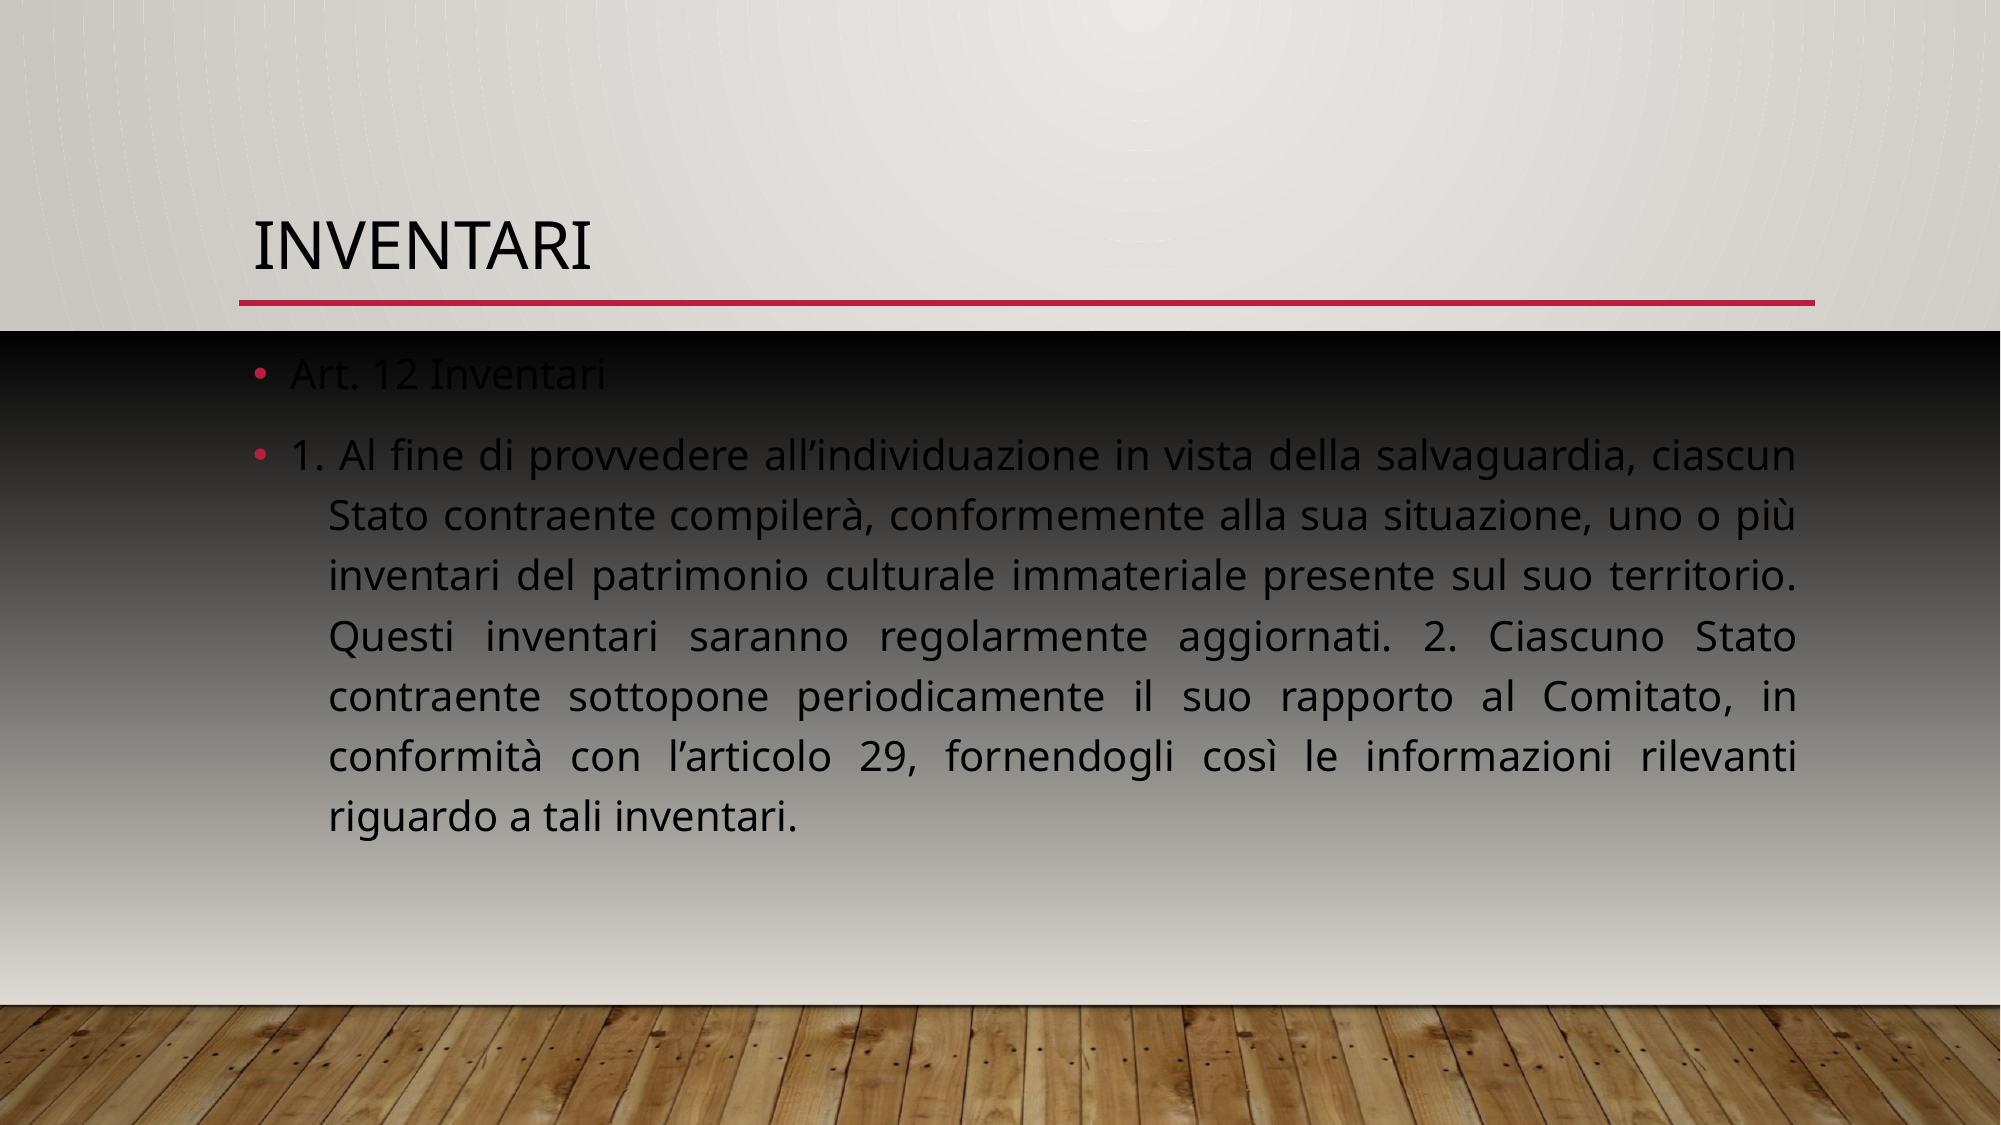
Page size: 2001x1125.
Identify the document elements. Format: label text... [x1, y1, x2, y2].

list Art. 12 Inventari 1. Al fine di provvedere all’individuazione in vista della salvaguardia, ciascun Stato contraente compilerà, conformemente alla sua situazione, uno o più inventari del patrimonio culturale immateriale presente sul suo territorio. Questi inventari saranno regolarmente aggiornati. 2. Ciascuno Stato contraente sottopone periodicamente il suo rapporto al Comitato, in conformità con l’articolo 29, fornendogli così le informazioni rilevanti riguardo a tali inventari. [238, 330, 1814, 897]
title inventari [238, 131, 1814, 305]
